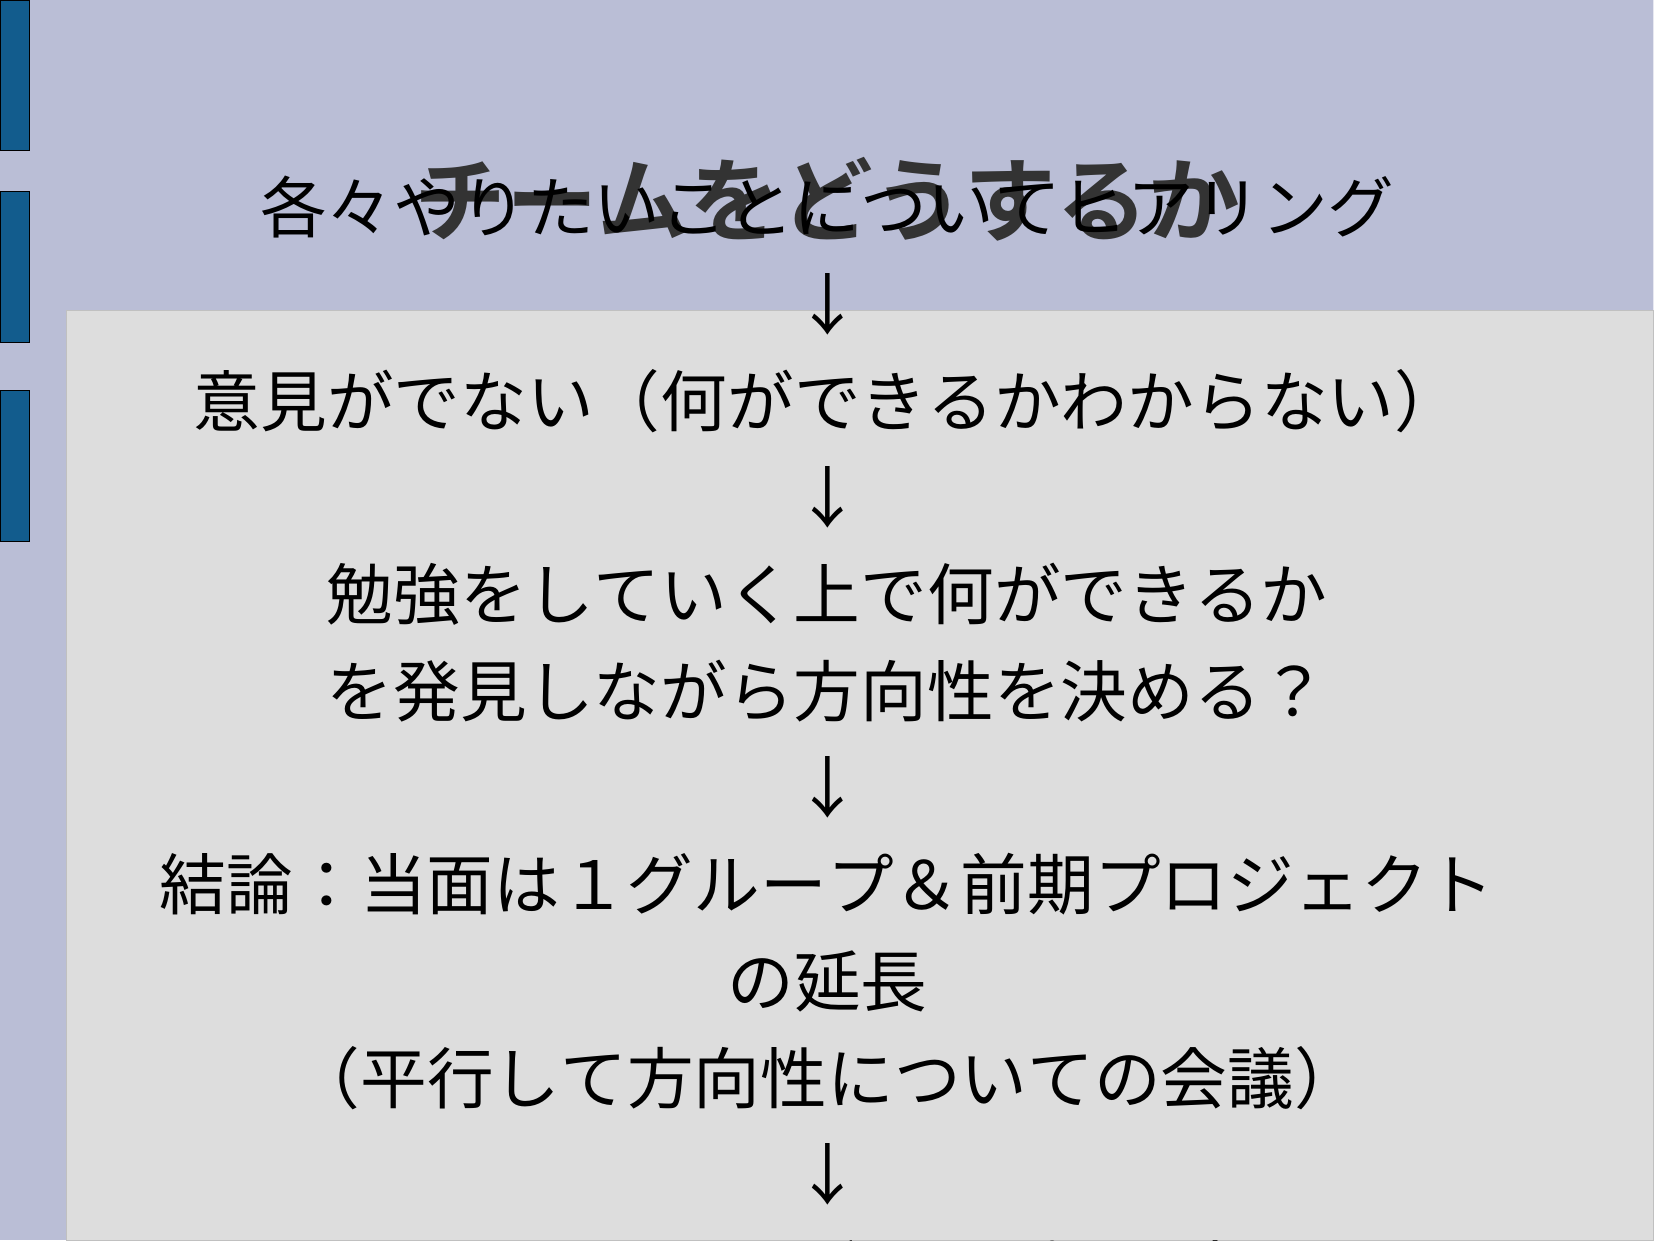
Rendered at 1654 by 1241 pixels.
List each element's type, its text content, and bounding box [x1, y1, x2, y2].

title チームをどうするか [121, 91, 1534, 299]
subtitle 各々やりたいことについてヒアリング ↓ 意見がでない（何ができるかわからない） ↓ 勉強をしていく上で何ができるか を発見しながら方向性を決める？ ↓ 結論：当面は１グループ＆前期プロジェクト の延長 （平行して方向性についての会議） ↓ もしかしたら２グループに分割？ [121, 335, 1534, 1136]
